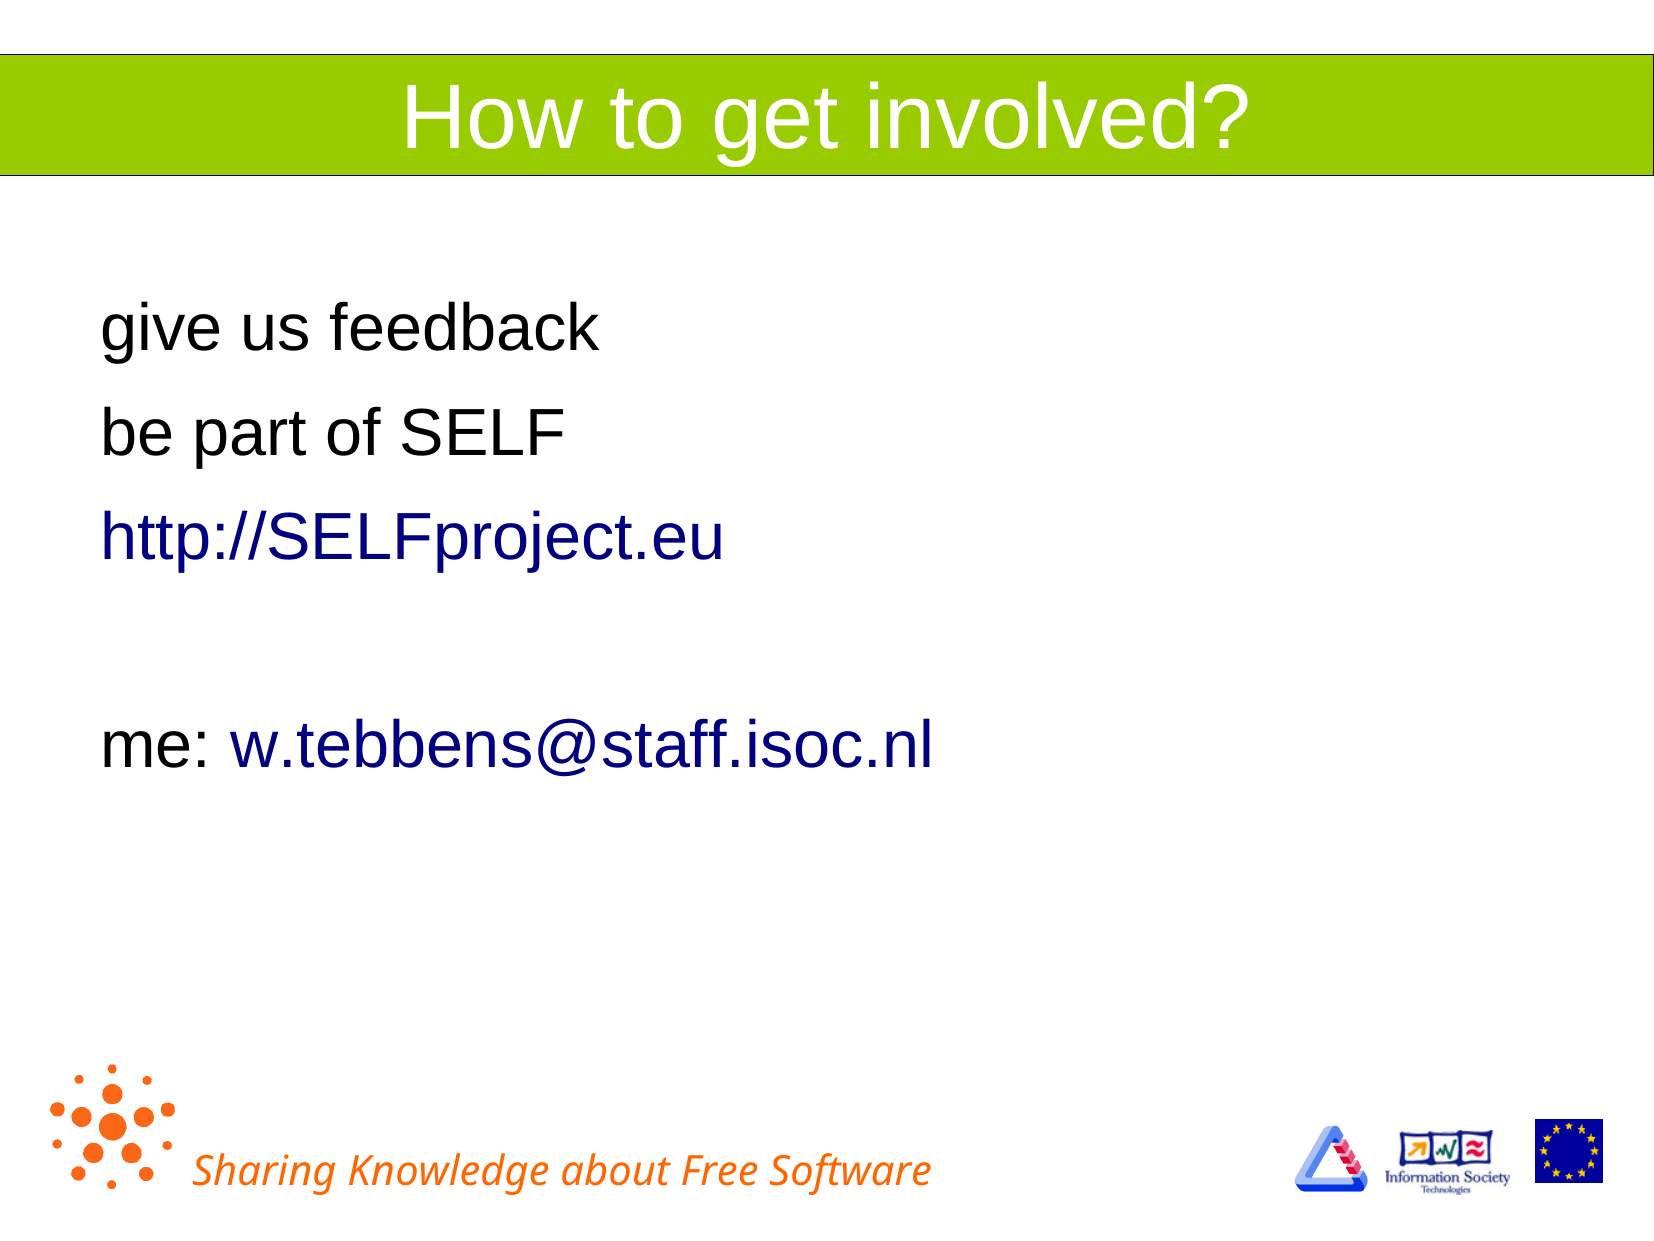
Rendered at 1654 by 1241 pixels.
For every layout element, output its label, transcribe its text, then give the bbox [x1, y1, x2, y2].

picture [1294, 1125, 1368, 1193]
title How to get involved? [82, 59, 1571, 174]
picture [50, 1064, 175, 1189]
picture [1385, 1130, 1510, 1195]
list give us feedback be part of SELF http://SELFproject.eu me: w.tebbens@staff.isoc.nl [82, 290, 1571, 1109]
picture [1535, 1119, 1603, 1183]
